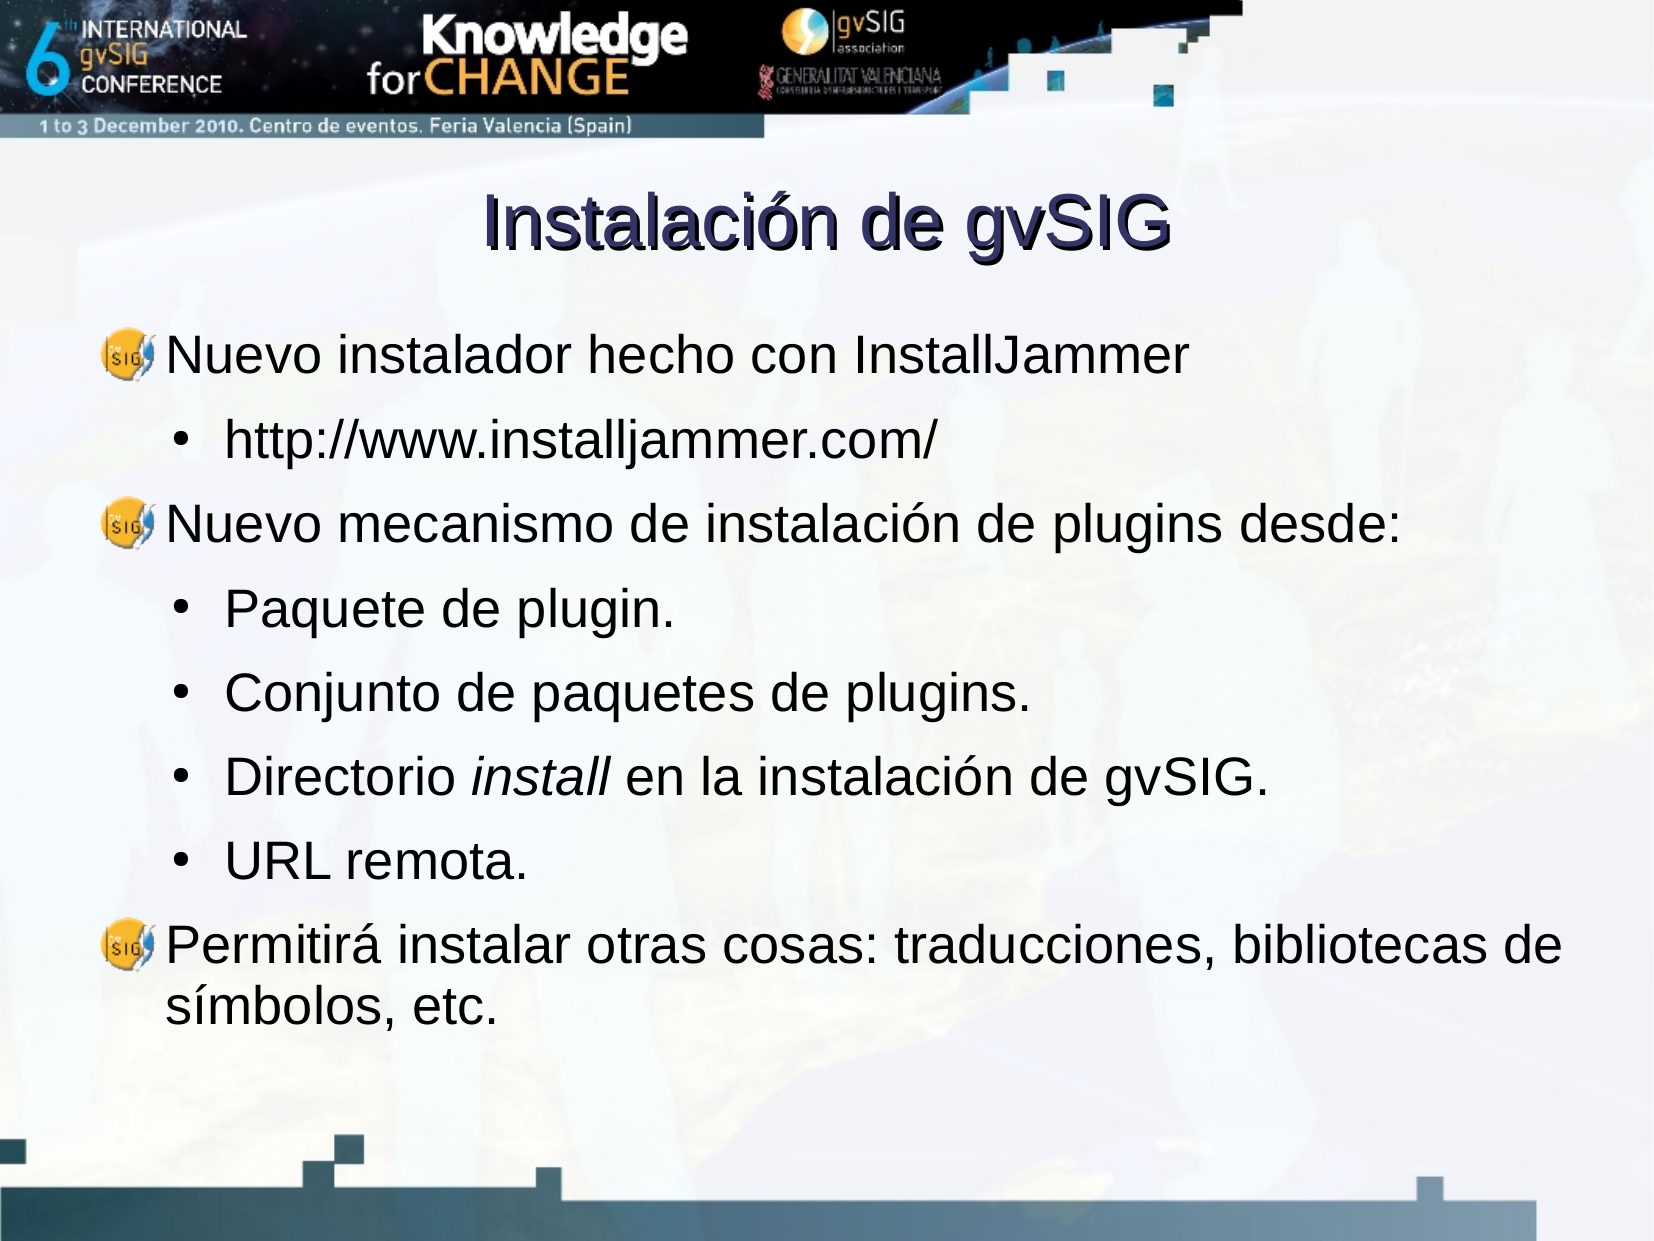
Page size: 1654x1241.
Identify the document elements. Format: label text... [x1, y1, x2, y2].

picture [0, 0, 1654, 1241]
list Nuevo instalador hecho con InstallJammer http://www.installjammer.com/ Nuevo mecanismo de instalación de plugins desde: Paquete de plugin. Conjunto de paquetes de plugins. Directorio install en la instalación de gvSIG. URL remota. Permitirá instalar otras cosas: traducciones, bibliotecas de símbolos, etc. [82, 324, 1571, 1080]
title Instalación de gvSIG [82, 107, 1571, 318]
